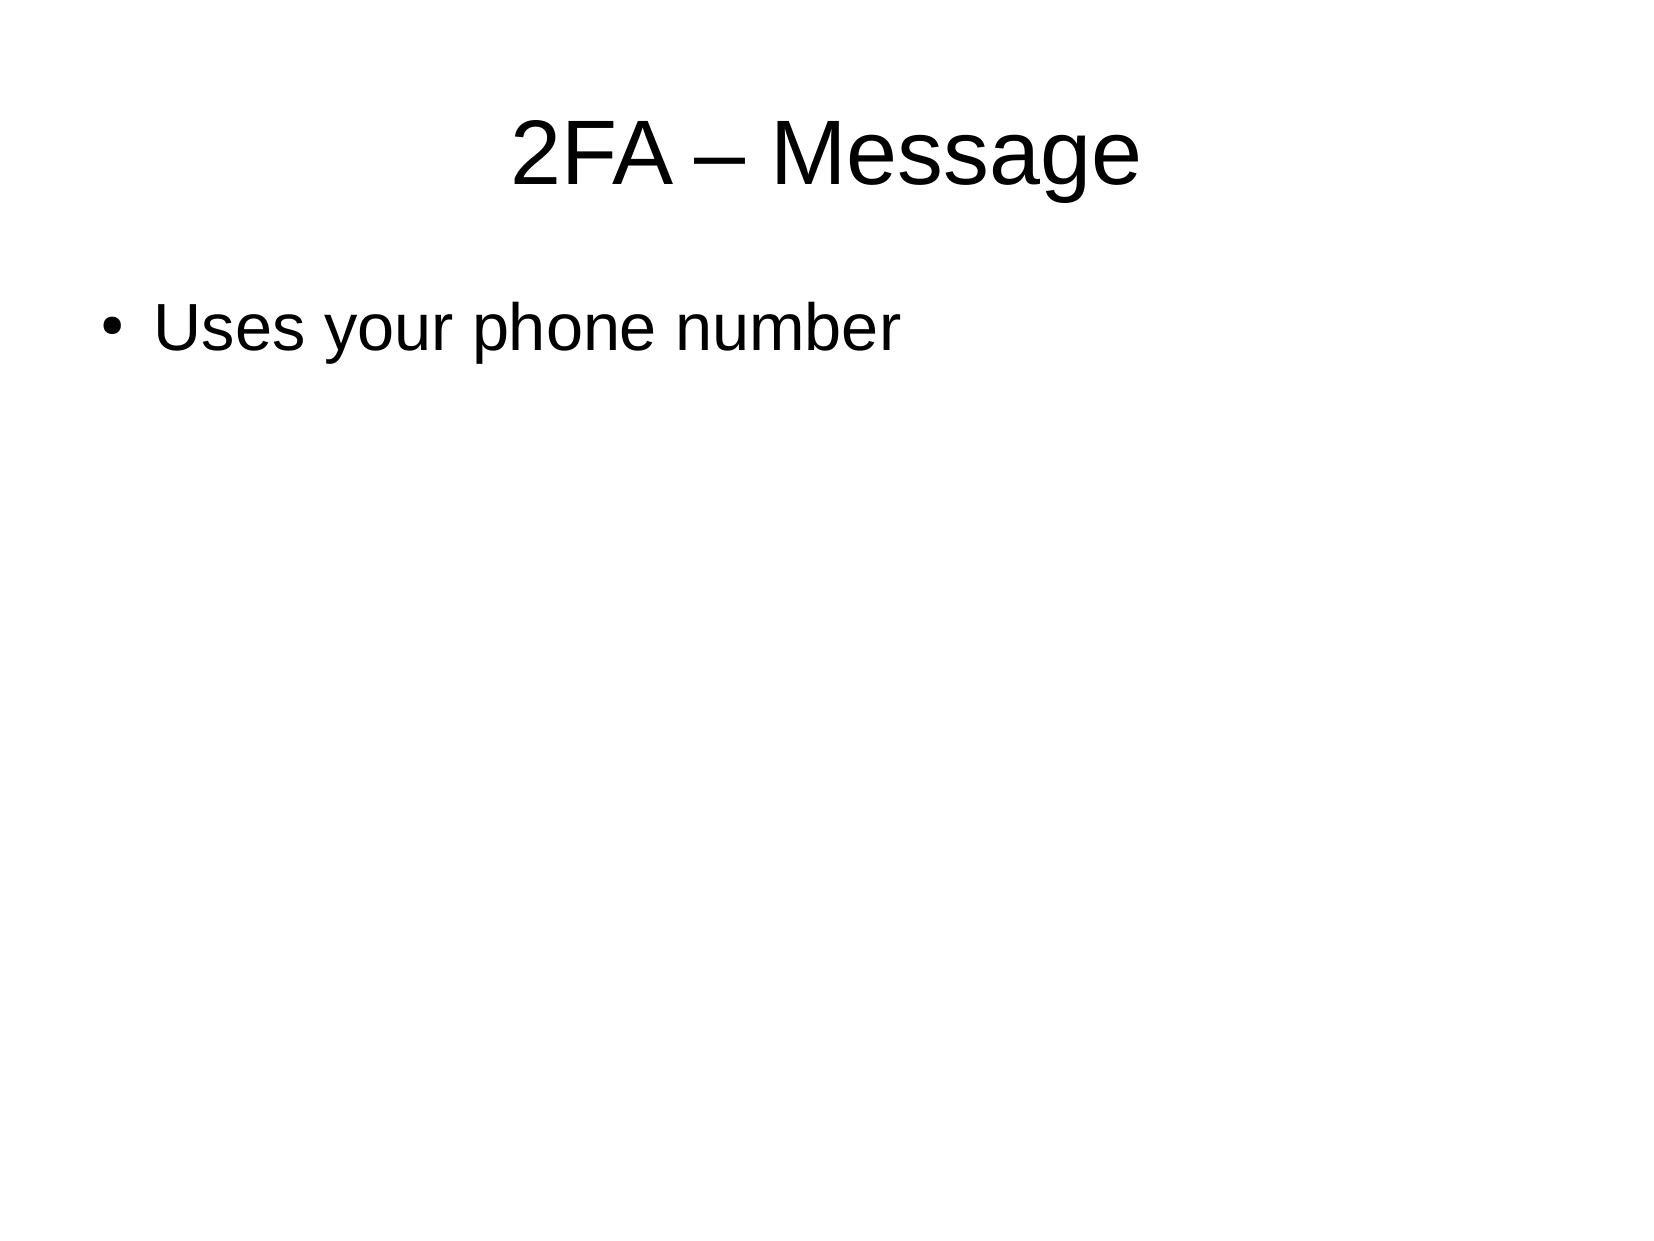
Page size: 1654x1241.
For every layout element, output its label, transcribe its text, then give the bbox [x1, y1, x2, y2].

list Uses your phone number [82, 290, 1538, 1010]
title 2FA – Message [82, 49, 1571, 257]
